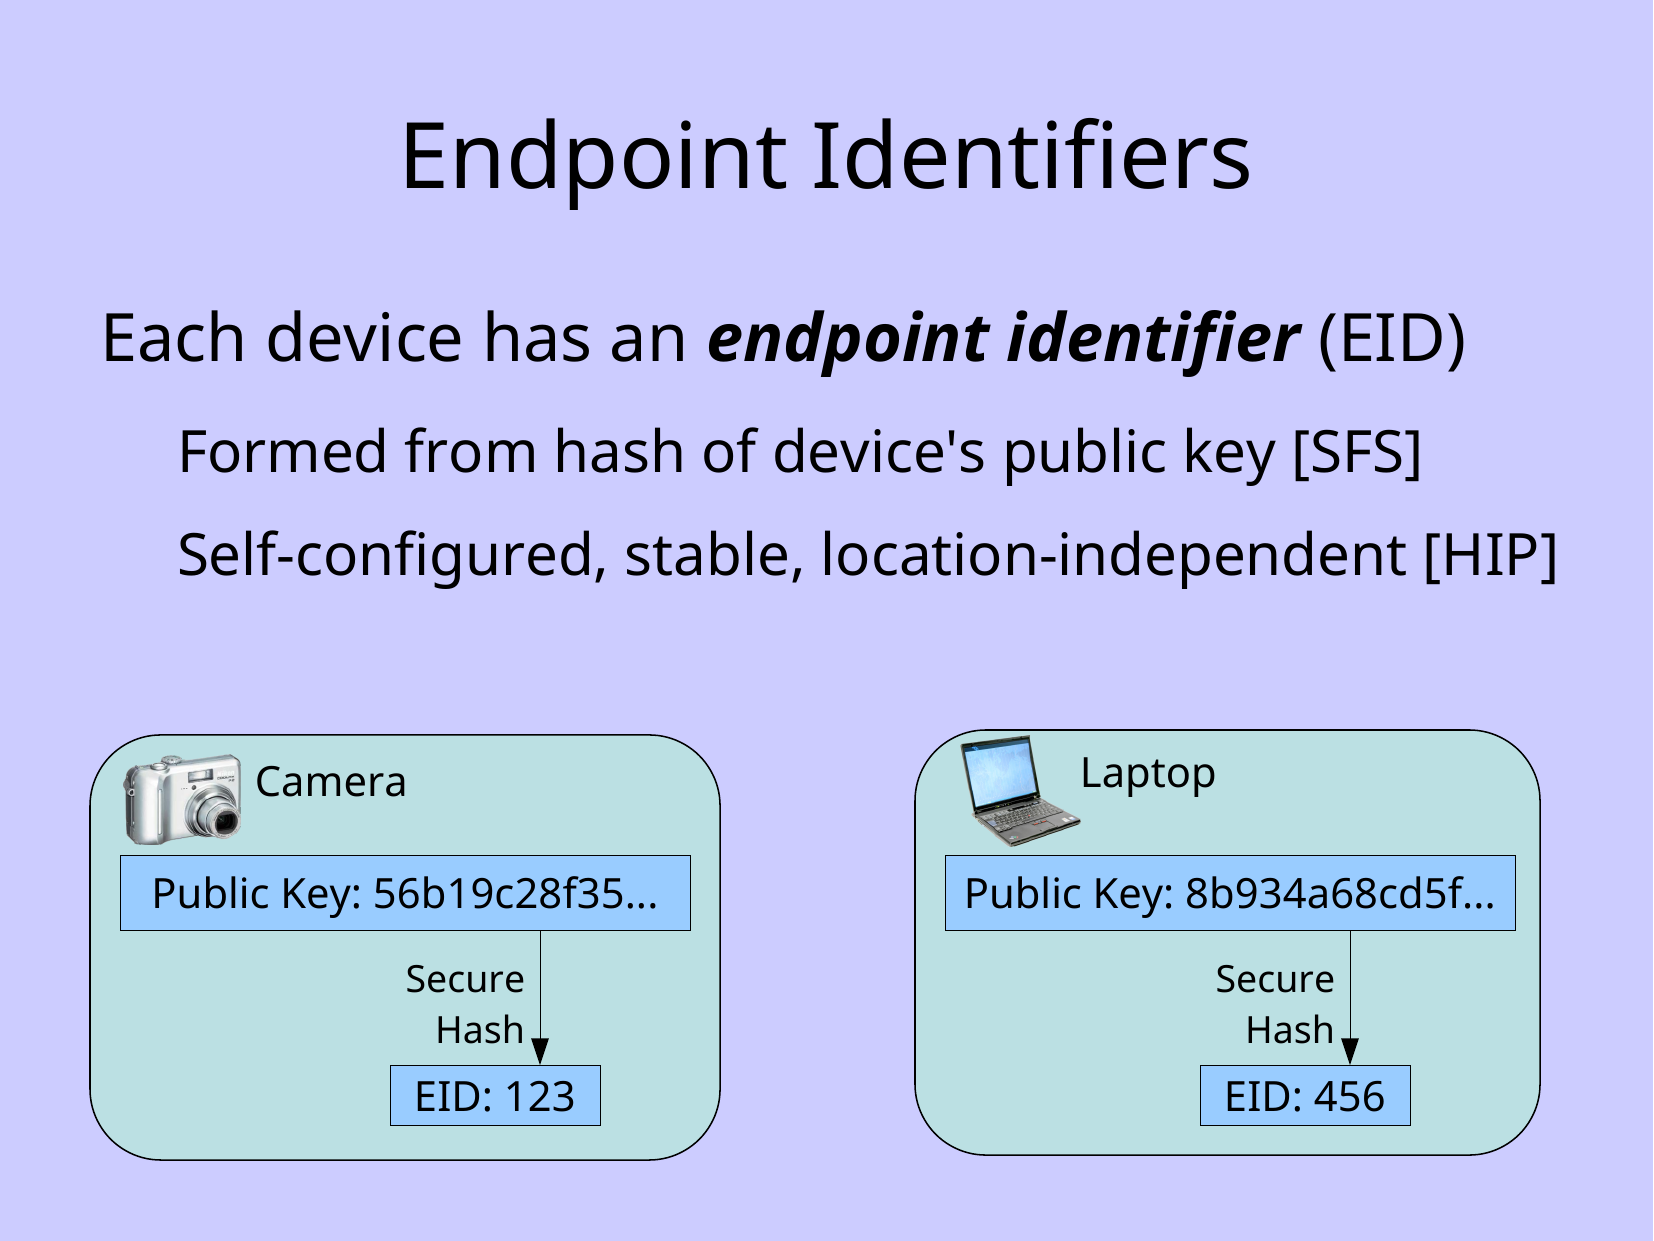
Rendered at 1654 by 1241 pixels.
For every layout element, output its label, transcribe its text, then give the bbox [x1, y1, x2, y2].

text_box Laptop [1081, 735, 1531, 811]
list Each device has an endpoint identifier (EID) Formed from hash of device's public key [SFS] Self-configured, stable, location-independent [HIP] [82, 290, 1571, 1095]
text_box Secure Hash [1170, 945, 1350, 1047]
text_box Public Key: 56b19c28f35... [120, 855, 691, 931]
picture [960, 735, 1081, 847]
picture [123, 754, 241, 846]
text_box Public Key: 8b934a68cd5f... [945, 855, 1516, 931]
title Endpoint Identifiers [82, 56, 1571, 250]
text_box [90, 734, 721, 1161]
text_box EID: 456 [1200, 1065, 1411, 1126]
text_box Secure Hash [360, 945, 540, 1047]
text_box Camera [240, 744, 676, 811]
text_box [915, 729, 1541, 1156]
text_box EID: 123 [390, 1065, 601, 1126]
